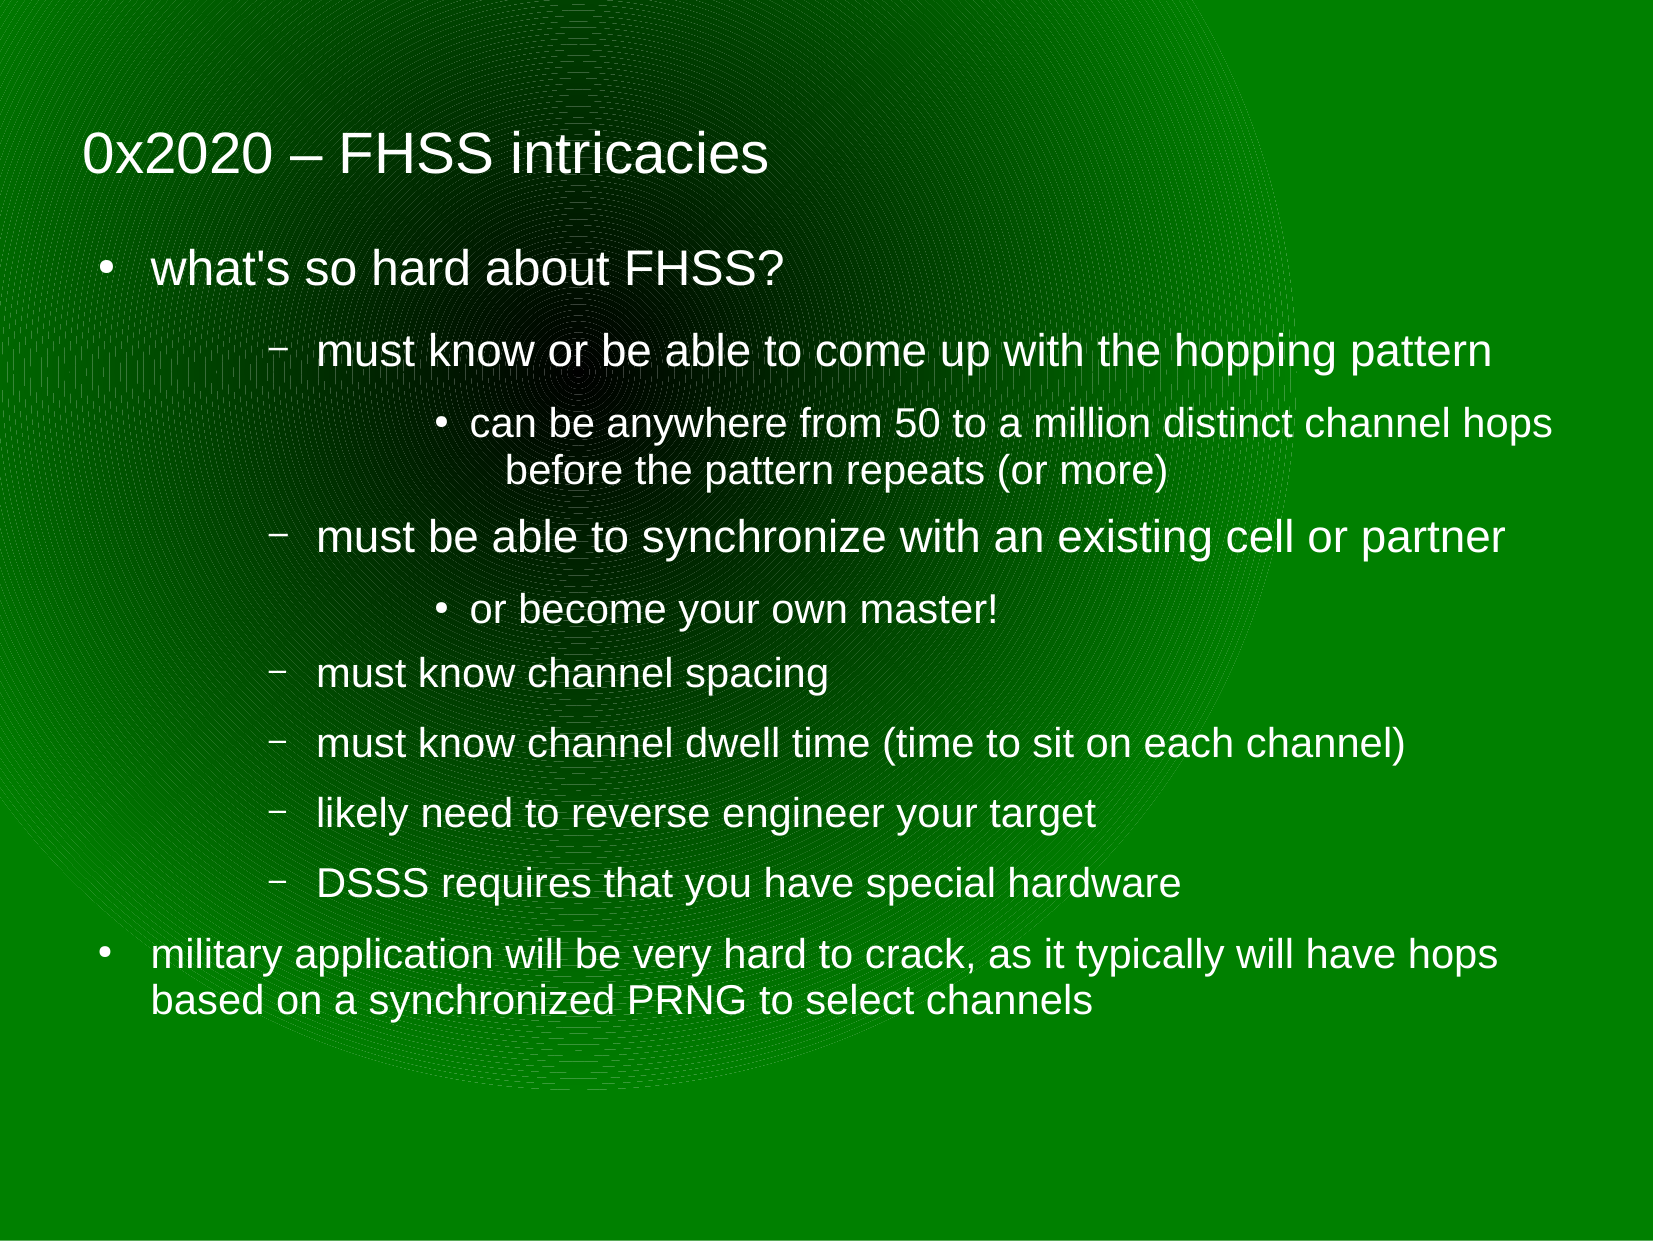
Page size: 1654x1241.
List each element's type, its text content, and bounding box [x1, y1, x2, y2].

list what's so hard about FHSS? must know or be able to come up with the hopping pattern can be anywhere from 50 to a million distinct channel hops before the pattern repeats (or more) must be able to synchronize with an existing cell or partner or become your own master! must know channel spacing must know channel dwell time (time to sit on each channel) likely need to reverse engineer your target DSSS requires that you have special hardware military application will be very hard to crack, as it typically will have hops based on a synchronized PRNG to select channels [79, 240, 1568, 1059]
title 0x2020 – FHSS intricacies [82, 49, 1571, 257]
